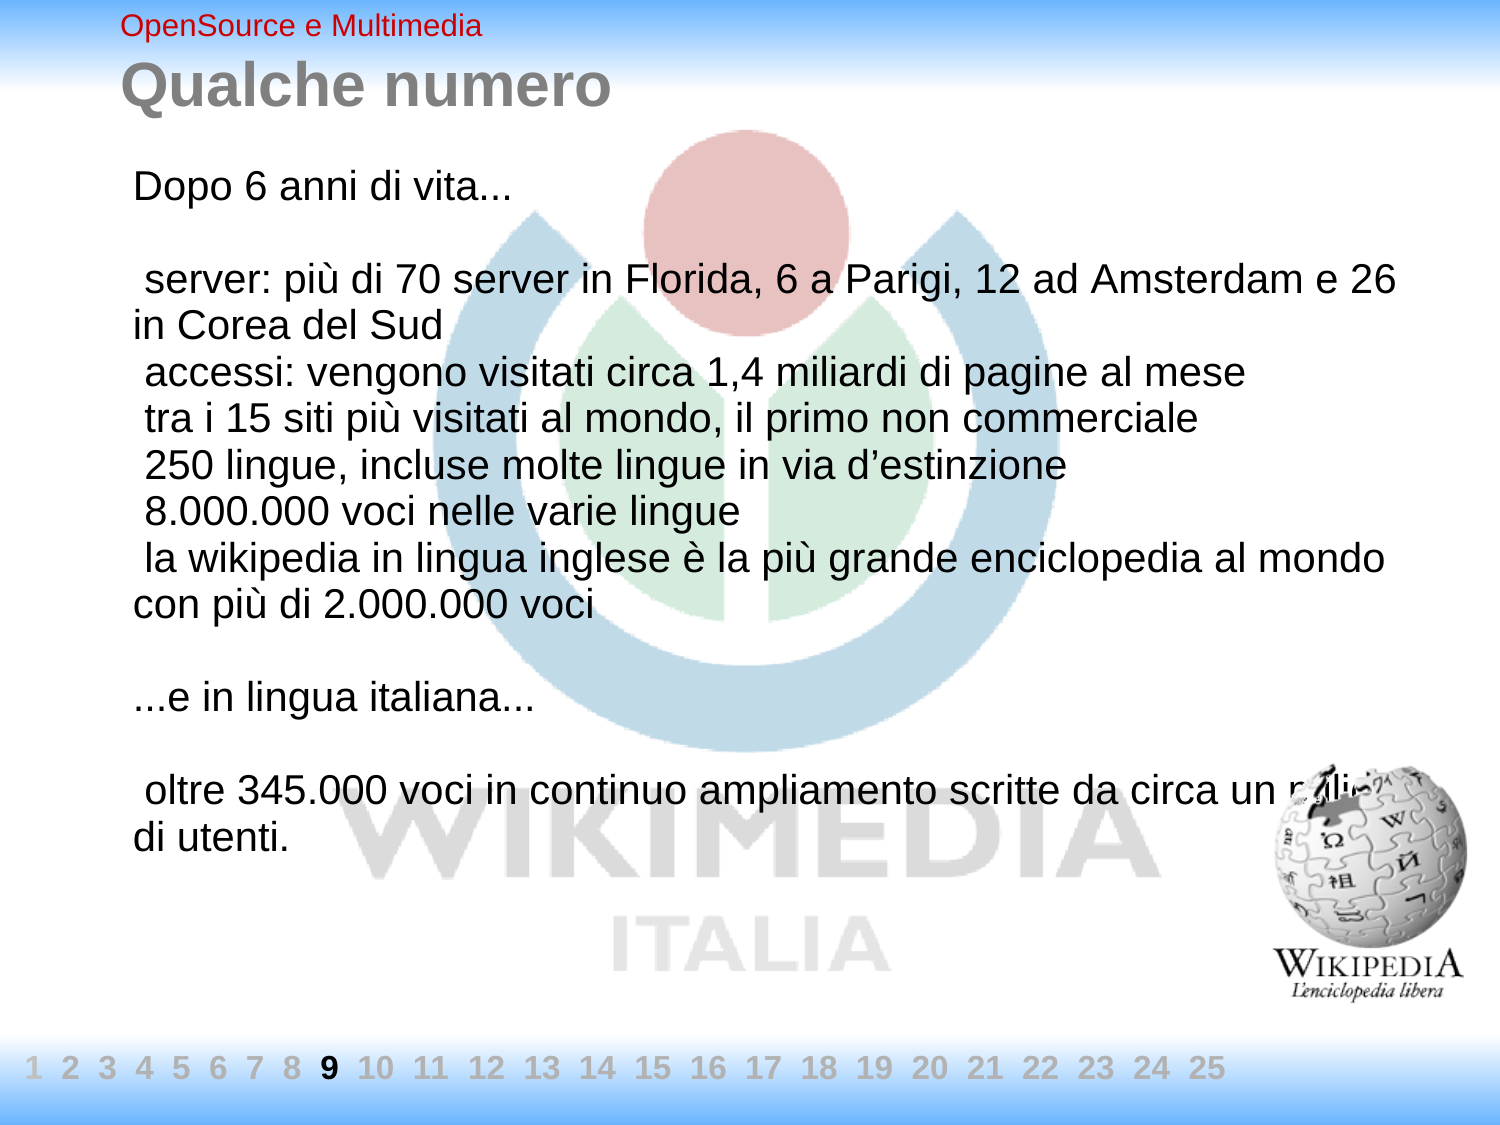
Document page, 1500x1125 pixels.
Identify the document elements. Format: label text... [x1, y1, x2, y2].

picture [75, 91, 1426, 1034]
chart [1265, 762, 1477, 1005]
text_box Dopo 6 anni di vita... server: più di 70 server in Florida, 6 a Parigi, 12 ad Amsterdam e 26 in Corea del Sud accessi: vengono visitati circa 1,4 miliardi di pagine al mese tra i 15 siti più visitati al mondo, il primo non commerciale 250 lingue, incluse molte lingue in via d’estinzione 8.000.000 voci nelle varie lingue la wikipedia in lingua inglese è la più grande enciclopedia al mondo con più di 2.000.000 voci ...e in lingua italiana... oltre 345.000 voci in continuo ampliamento scritte da circa un milione di utenti. [118, 155, 1447, 872]
text_box OpenSource e Multimedia [120, 7, 1479, 43]
text_box [0, 0, 1500, 91]
text_box 1 2 3 4 5 6 7 8 9 10 11 12 13 14 15 16 17 18 19 20 21 22 23 24 25 [24, 1049, 1267, 1087]
text_box Qualche numero [120, 50, 1479, 120]
text_box [0, 1034, 1500, 1125]
